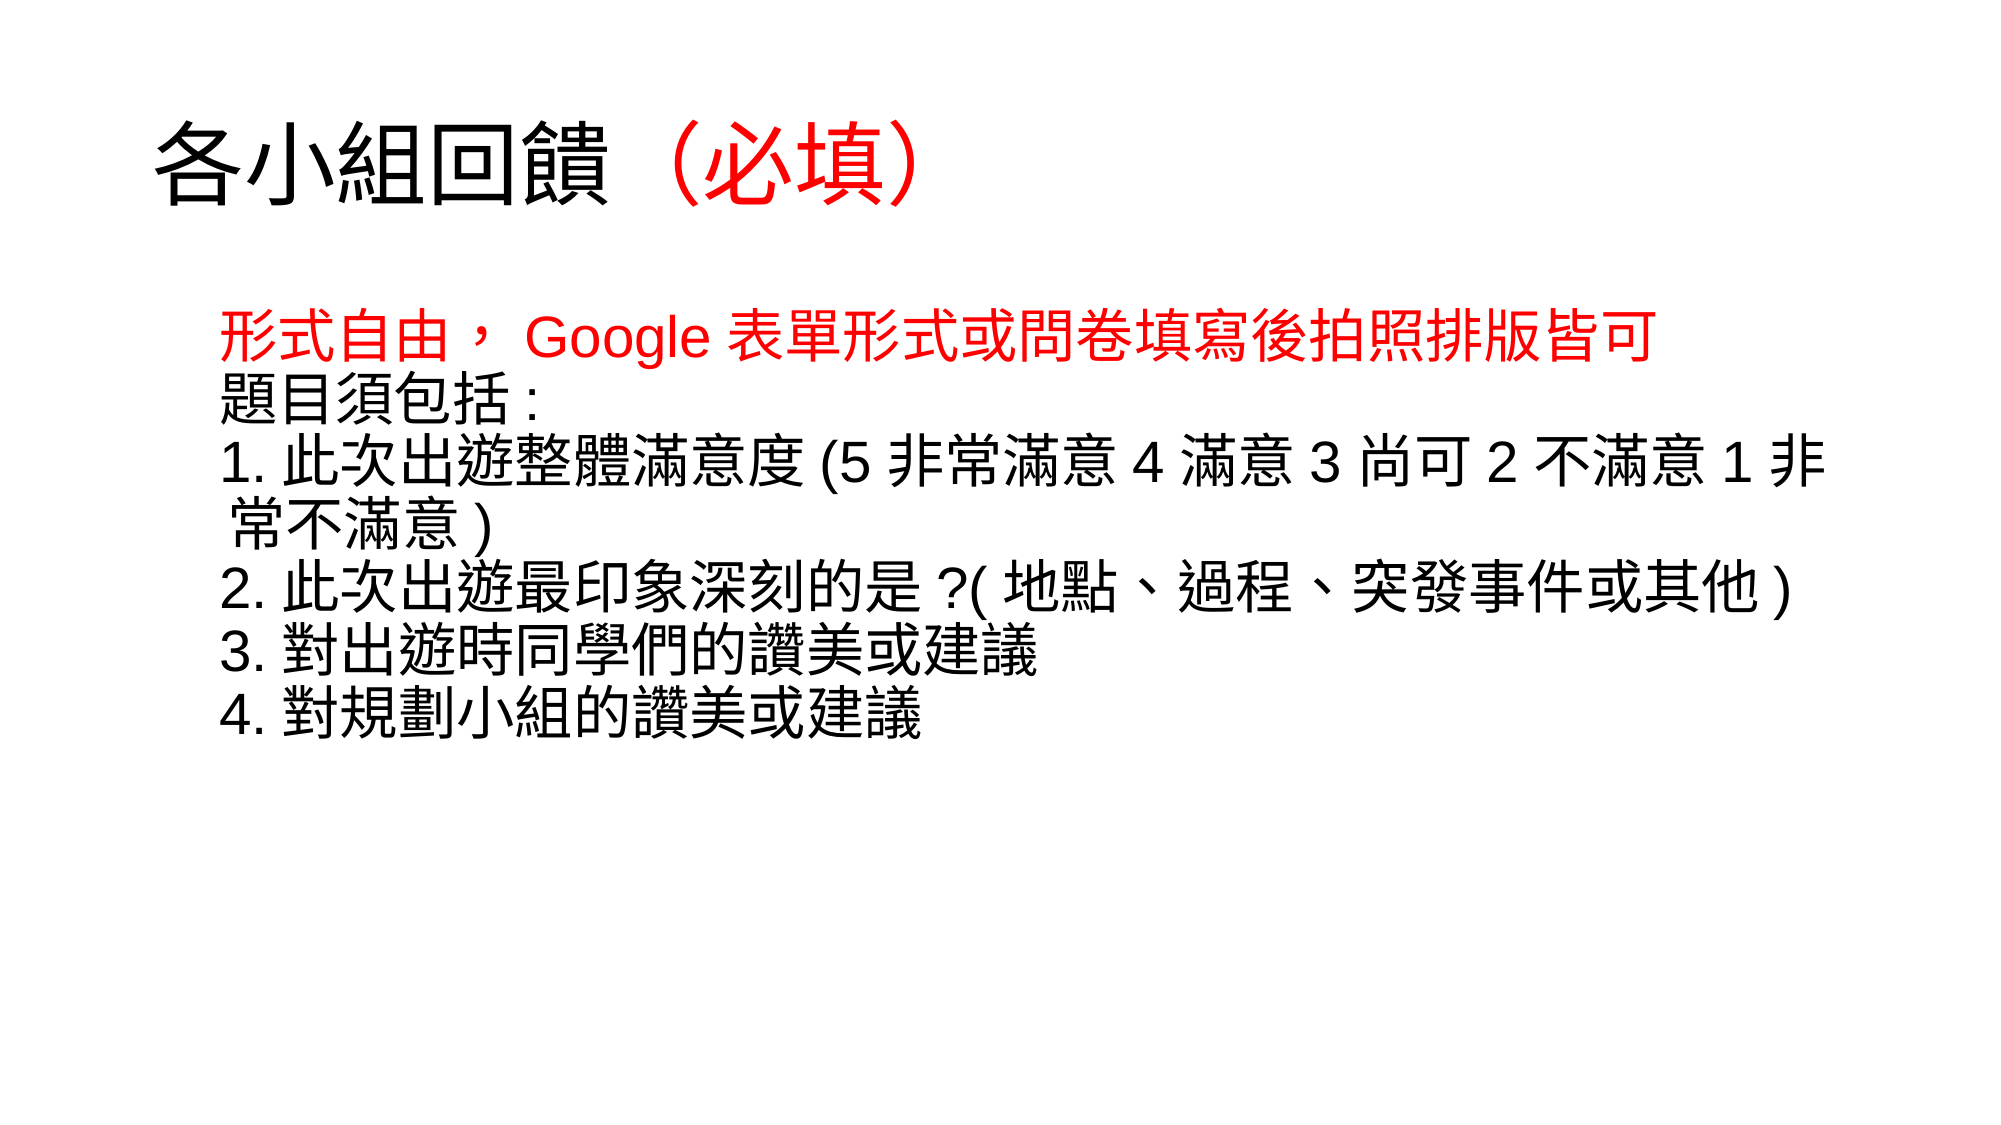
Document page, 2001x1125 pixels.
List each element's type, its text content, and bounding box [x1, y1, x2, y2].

list 形式自由，Google表單形式或問卷填寫後拍照排版皆可 題目須包括: 1.此次出遊整體滿意度(5非常滿意4滿意3尚可2不滿意1非常不滿意) 2.此次出遊最印象深刻的是?(地點、過程、突發事件或其他) 3.對出遊時同學們的讚美或建議 4.對規劃小組的讚美或建議 [137, 299, 1863, 1014]
title 各小組回饋（必填） [137, 59, 1863, 278]
